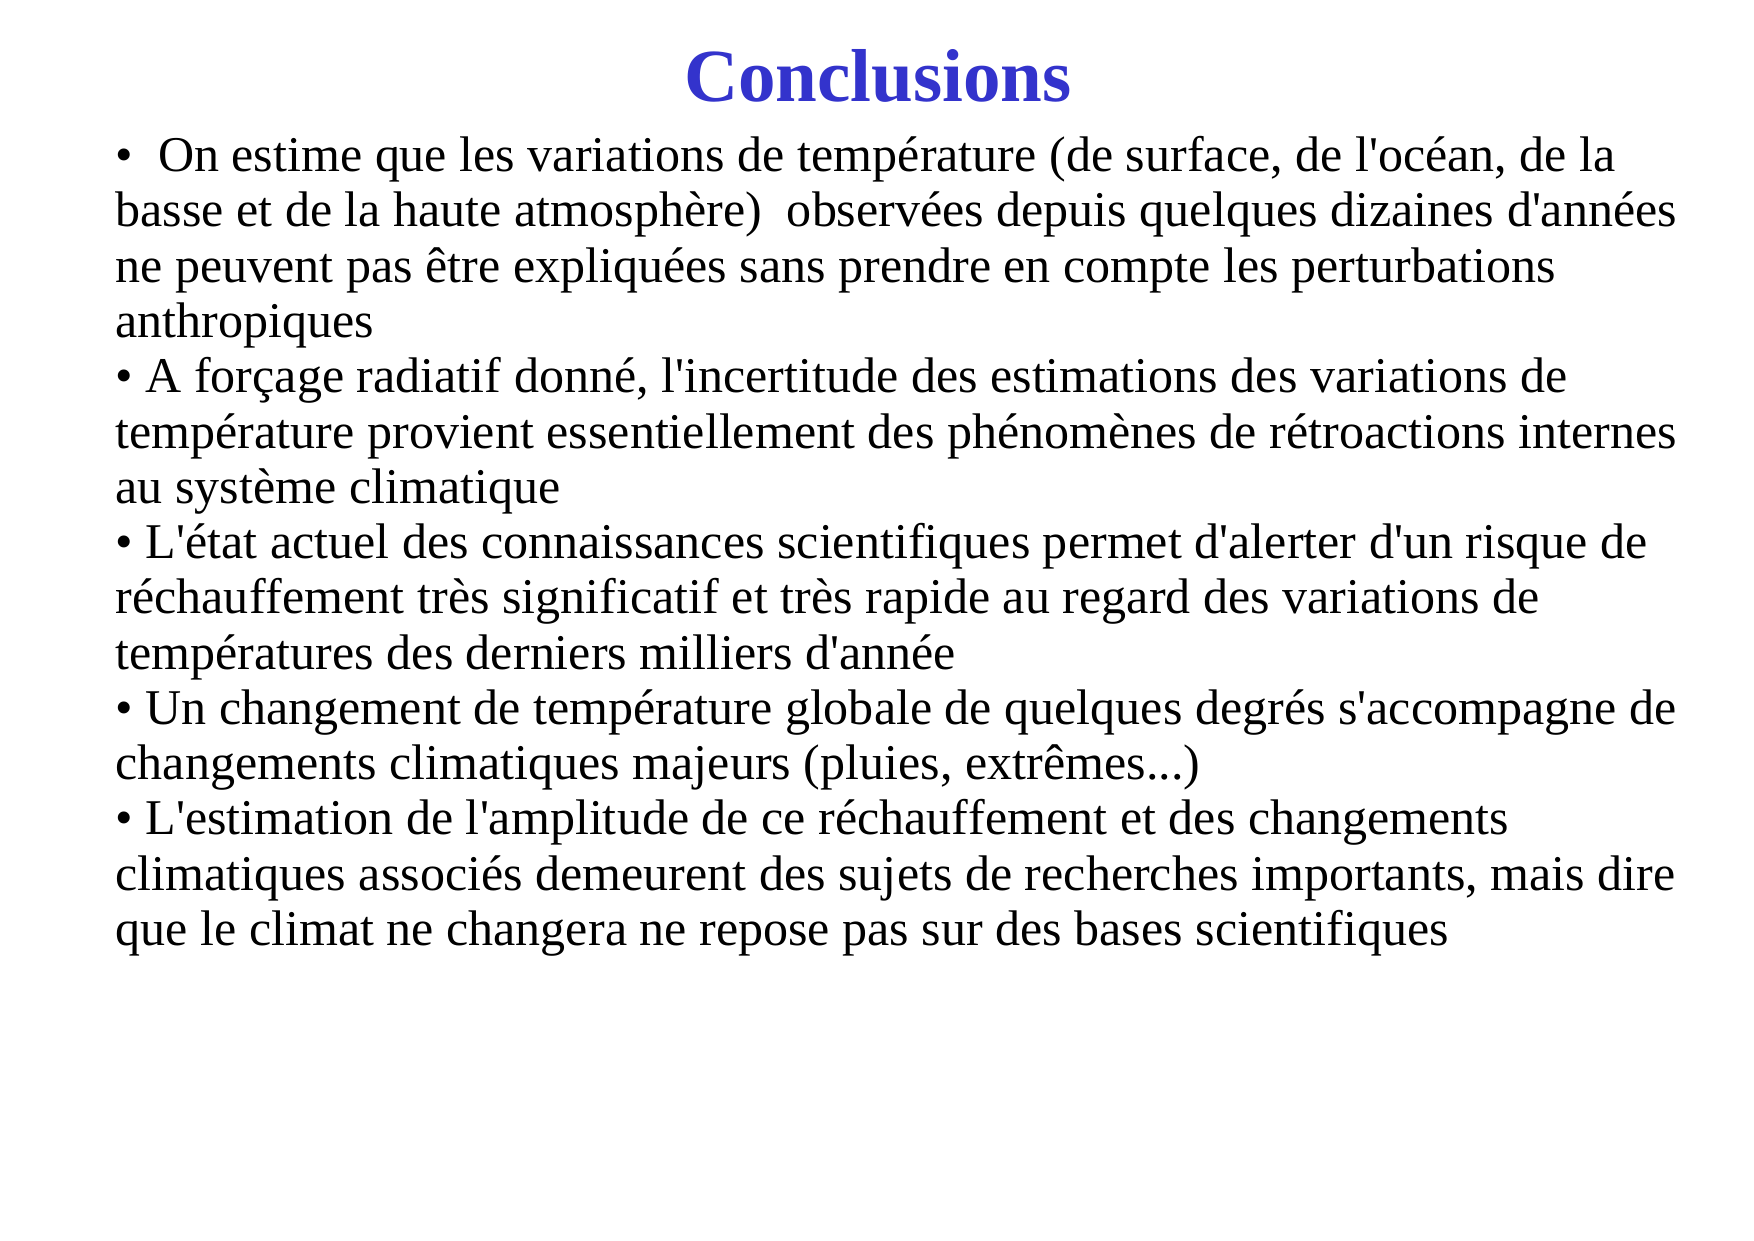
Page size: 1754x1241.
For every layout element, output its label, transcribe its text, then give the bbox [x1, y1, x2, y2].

title Conclusions [114, 12, 1642, 144]
text_box On estime que les variations de température (de surface, de l'océan, de la basse et de la haute atmosphère) observées depuis quelques dizaines d'années ne peuvent pas être expliquées sans prendre en compte les perturbations anthropiques A forçage radiatif donné, l'incertitude des estimations des variations de température provient essentiellement des phénomènes de rétroactions internes au système climatique L'état actuel des connaissances scientifiques permet d'alerter d'un risque de réchauffement très significatif et très rapide au regard des variations de températures des derniers milliers d'année Un changement de température globale de quelques degrés s'accompagne de changements climatiques majeurs (pluies, extrêmes...) L'estimation de l'amplitude de ce réchauffement et des changements climatiques associés demeurent des sujets de recherches importants, mais dire que le climat ne changera ne repose pas sur des bases scientifiques [115, 127, 1704, 957]
